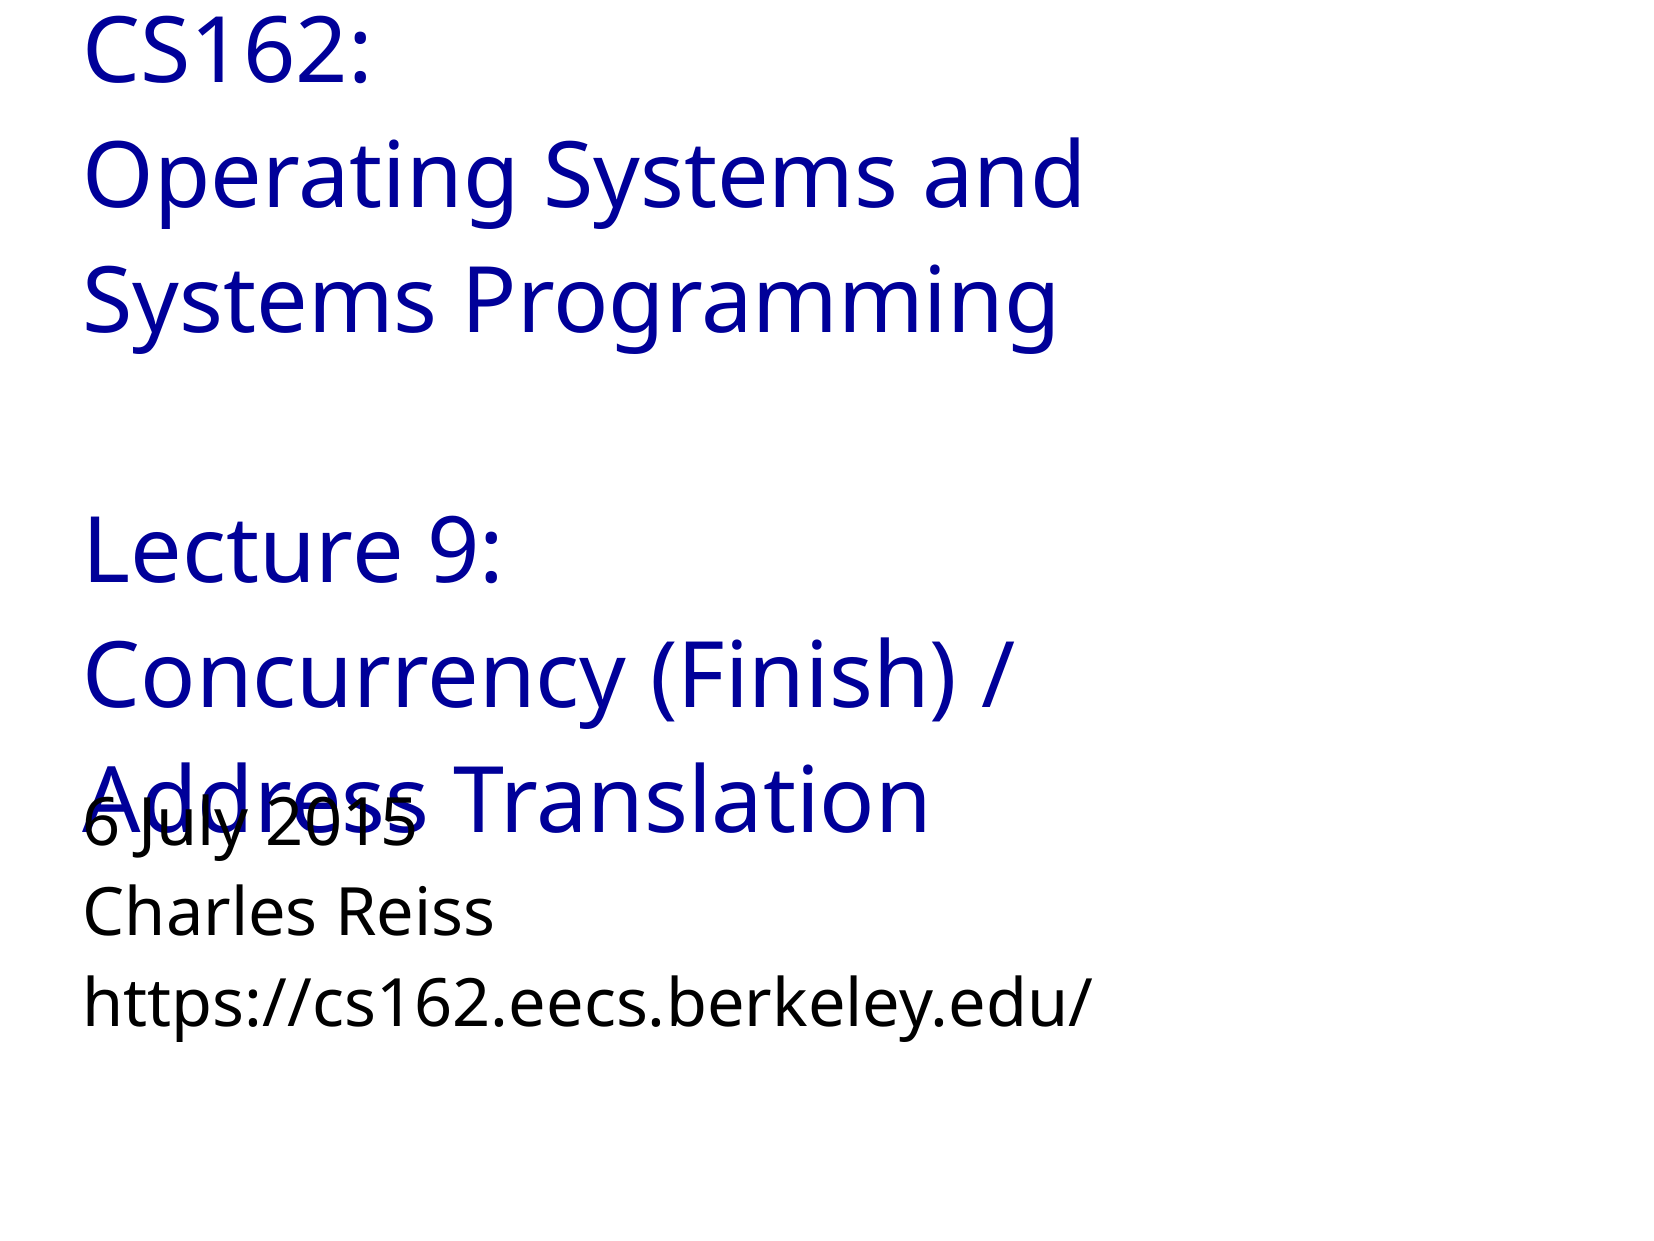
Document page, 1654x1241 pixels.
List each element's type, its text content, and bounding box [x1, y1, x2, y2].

subtitle 6 July 2015 Charles Reiss https://cs162.eecs.berkeley.edu/ [82, 797, 1571, 1022]
title CS162: Operating Systems and Systems Programming Lecture 9: Concurrency (Finish) / Address Translation [82, 67, 1636, 777]
